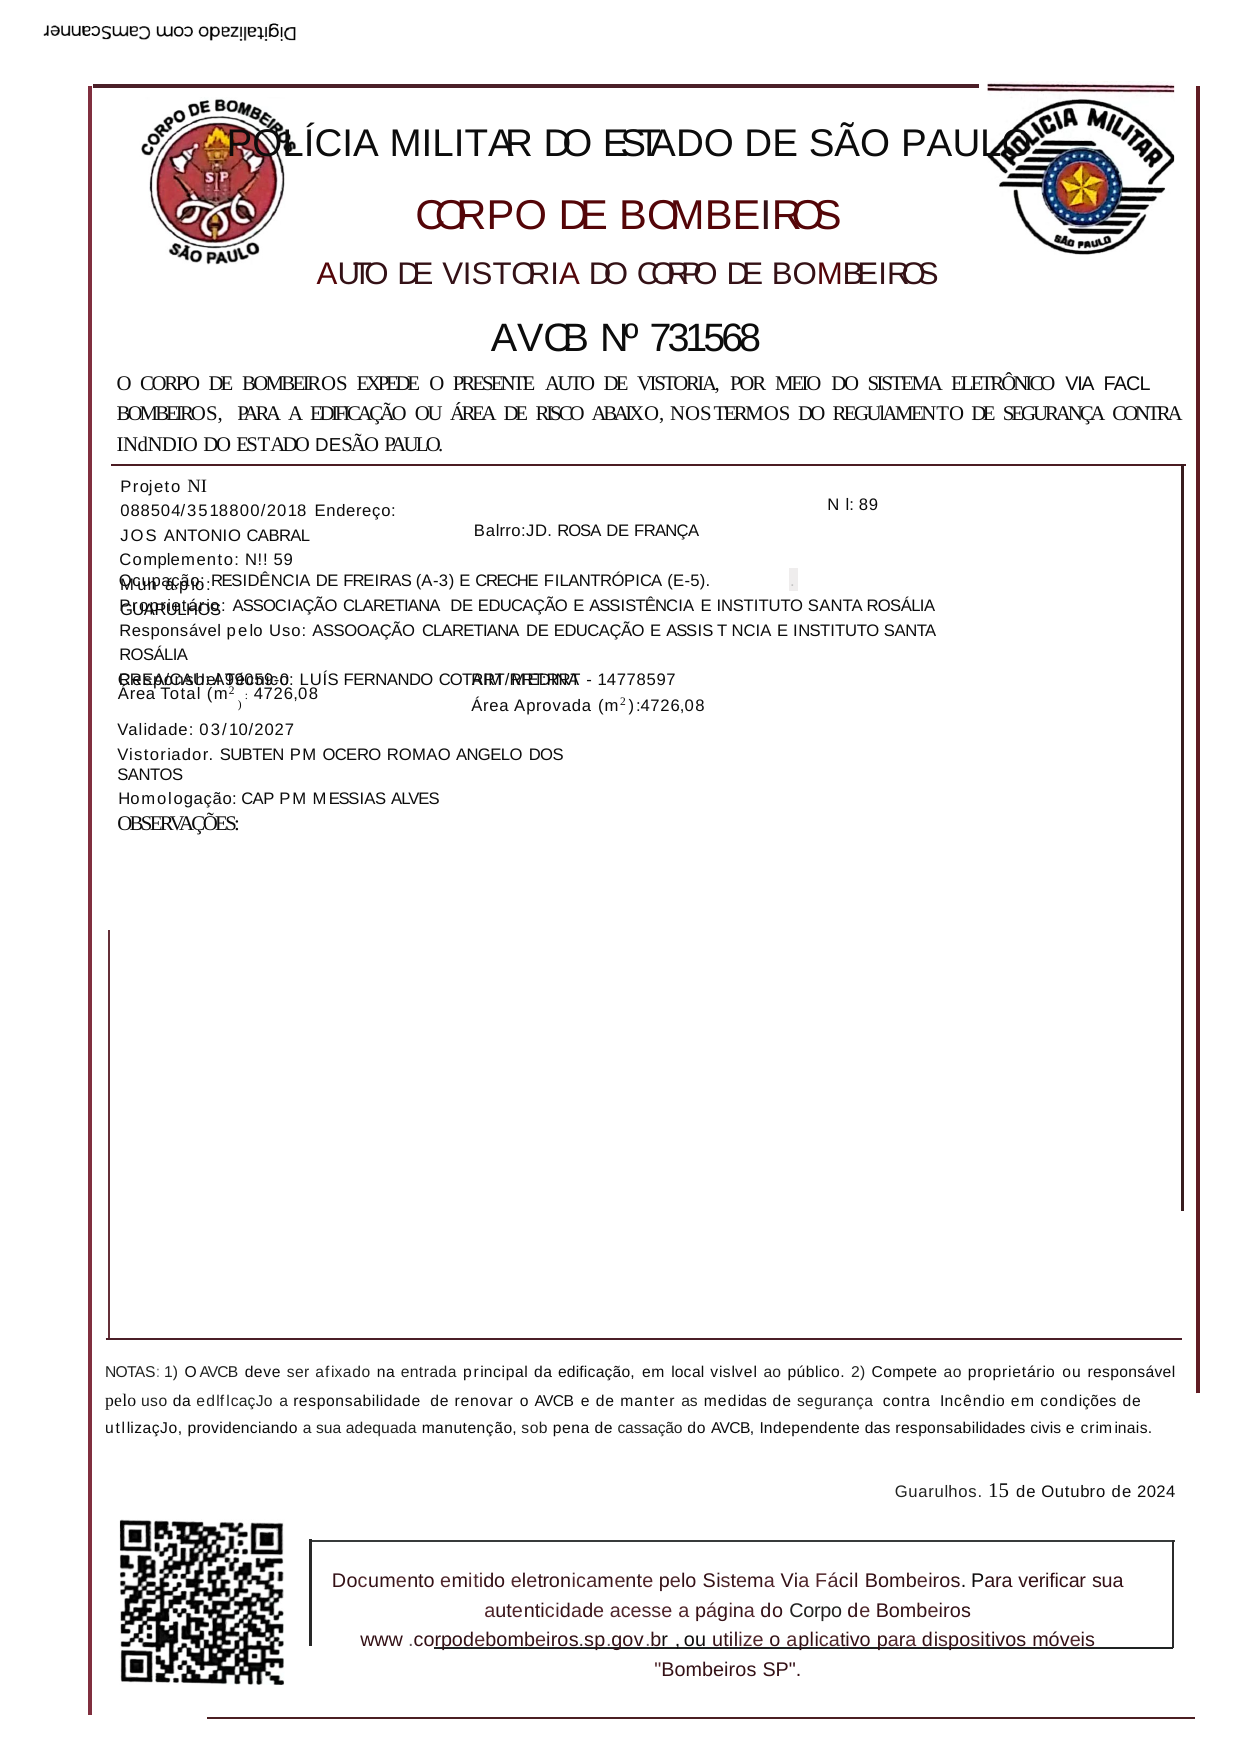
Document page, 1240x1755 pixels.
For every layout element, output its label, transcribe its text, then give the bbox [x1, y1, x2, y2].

text_box Validade: 03/10/2027 Vistoriador. SUBTEN PM OCERO ROMAO ANGELO DOS SANTOS Homologação:CAP PM MESSIAS ALVES OBSERVAÇÕES: [115, 719, 634, 816]
text_box Balrro:JD. ROSA DE FRANÇA [471, 519, 700, 541]
text_box Nl:89 [825, 494, 882, 515]
text_box ART/RRT:RRT - 14778597 Área Aprovada (m2):4726,08 [469, 669, 709, 715]
text_box Ocupação: RESIDÊNCIA DE FREIRAS (A-3) E CRECHE FILANTRÓPICA (E-5). . Proprietário: ASSOCIAÇÃO CLARETIANA DE EDUCAÇÃO E ASSISTÊNCIA E INSTITUTO SANTA ROSÁLIA Responsável pelo Uso: ASSOOAÇÃO CLARETIANA DE EDUCAÇÃO E ASSISTNCIA E INSTITUTO SANTA ROSÁLIA ResponshelTécnico:LUÍS FERNANDO COTRIM MEDINA [116, 569, 1001, 666]
text_box NOTAS:1) OAVCB deve ser afixado na entrada principal da edificação, em local vislvel ao público. 2) Compete ao proprietário ou responsável pelo uso da edlflcaçJo a responsabilidade de renovar o AVCB e de manter as medidas de segurança contra Incêndio em condições de utllizaçJo, providenciando a sua adequada manutenção,sob pena de cassação do AVCB, Independente das responsabilidades civis e criminais. Guarulhos. 15 de Outubro de 2024 Documento emitido eletronicamente pelo Sistema Via Fácil Bombeiros.Para verificar sua autenticidade acesse a página do Corpo de Bombeiros www .corpodebombeiros.sp.gov.br ,ou utilize o aplicativo para dispositivos móveis "Bombeiros SP". [103, 1353, 1177, 1648]
text_box POLÍCIA MILITAR DO ESTADO DE SÃO PAULO CORPO DE BOMBEIROS AUTO DE VISTORIA DO CORPO DE BOMBEIROS AVCB Nº 731568 O CORPO DE BOMBEIROS EXPEDE O PRESENTE AUTO DE VISTORIA, POR MEIO DO SISTEMA ELETRÔNICO VIA FACL BOMBEIROS, PARA A EDIFICAÇÃO OU ÁREA DE RISCO ABAIXO,NOSTERMOS DO REGUlAMENTO DE SEGURANÇA CONTRA INdNDIO DO ESTADO DESÃO PAULO. [114, 118, 1184, 453]
text_box CREA/CAU:A99059-0 [115, 669, 295, 691]
text_box Projeto NI 088504/3518800/2018 Endereço: JOS ANTONIO CABRAL Complemento: N!! 59 Mun ápio: GUARULHOS [117, 468, 401, 566]
text_box Área Total (m2 : 4726,08 ) [115, 691, 322, 715]
